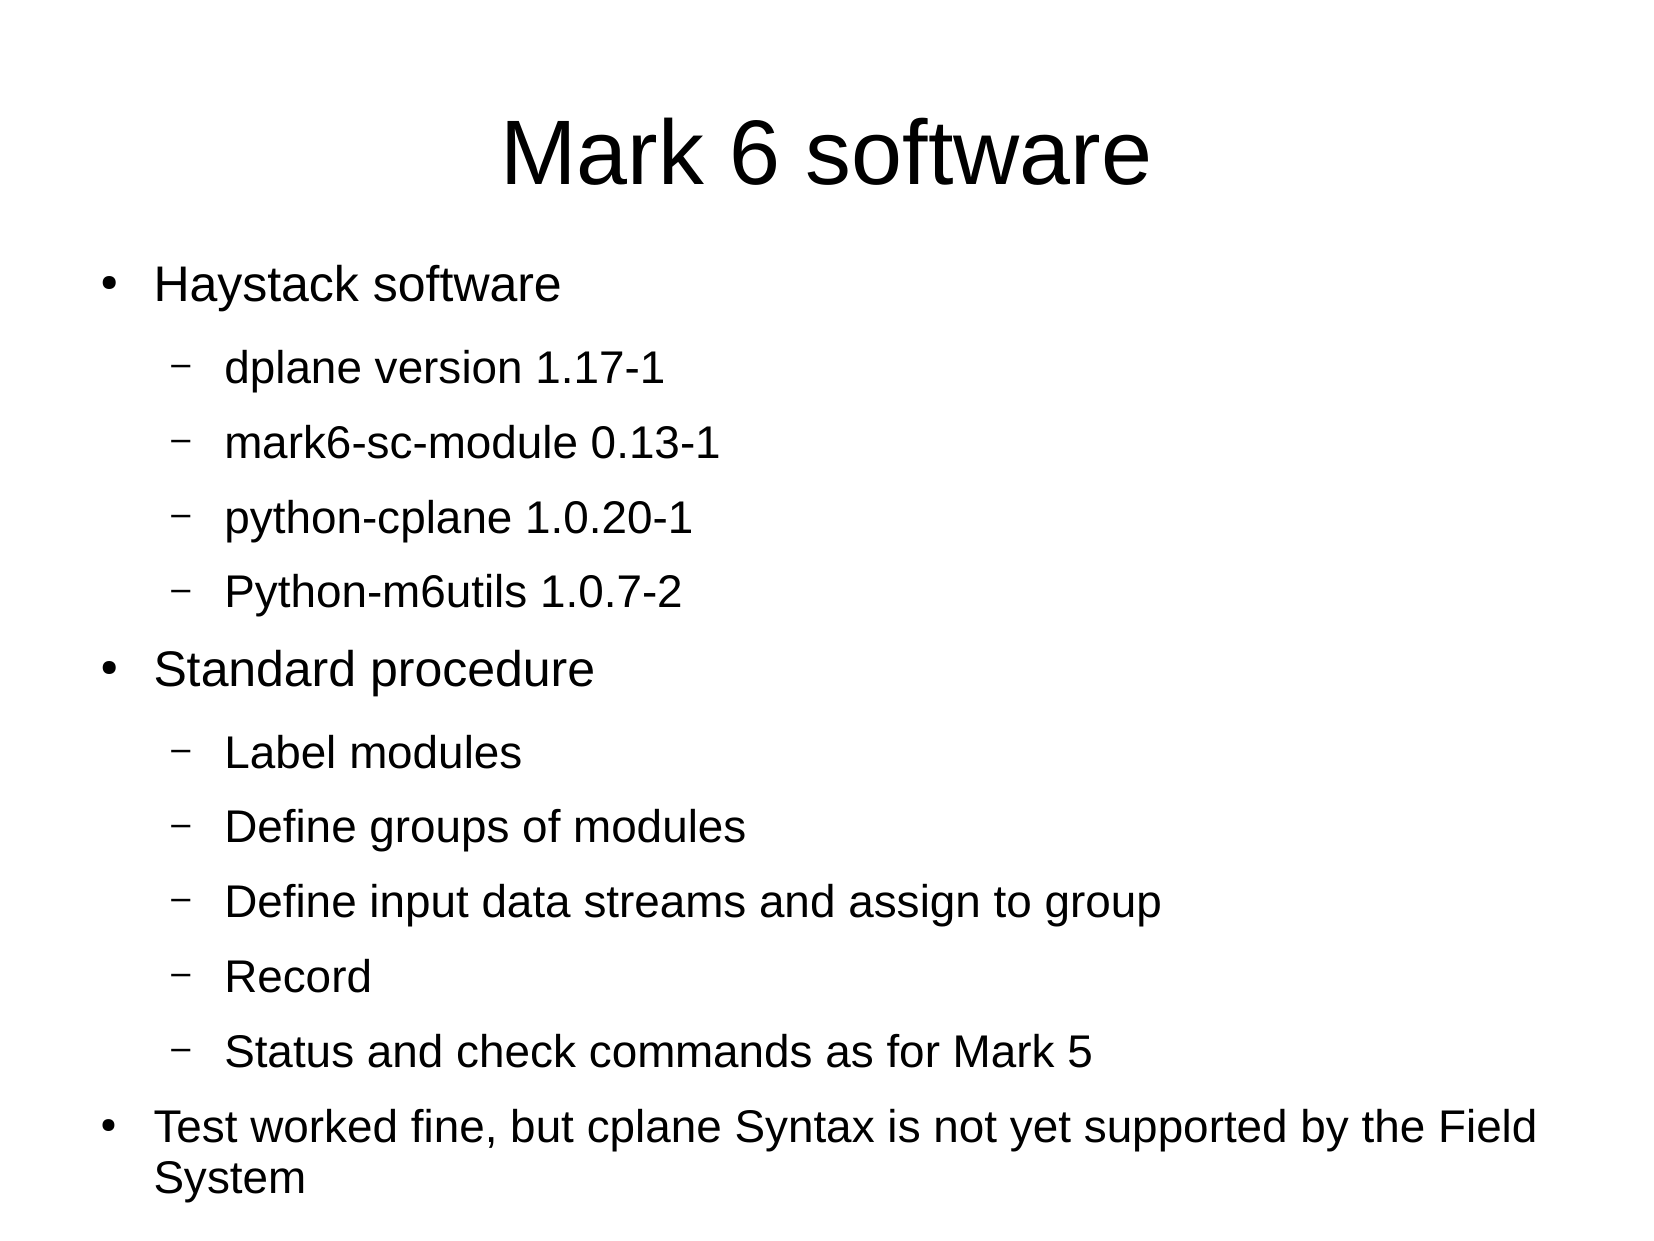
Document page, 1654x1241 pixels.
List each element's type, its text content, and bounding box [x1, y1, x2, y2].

list Haystack software dplane version 1.17-1 mark6-sc-module 0.13-1 python-cplane 1.0.20-1 Python-m6utils 1.0.7-2 Standard procedure Label modules Define groups of modules Define input data streams and assign to group Record Status and check commands as for Mark 5 Test worked fine, but cplane Syntax is not yet supported by the Field System [82, 256, 1571, 1204]
title Mark 6 software [82, 49, 1571, 256]
